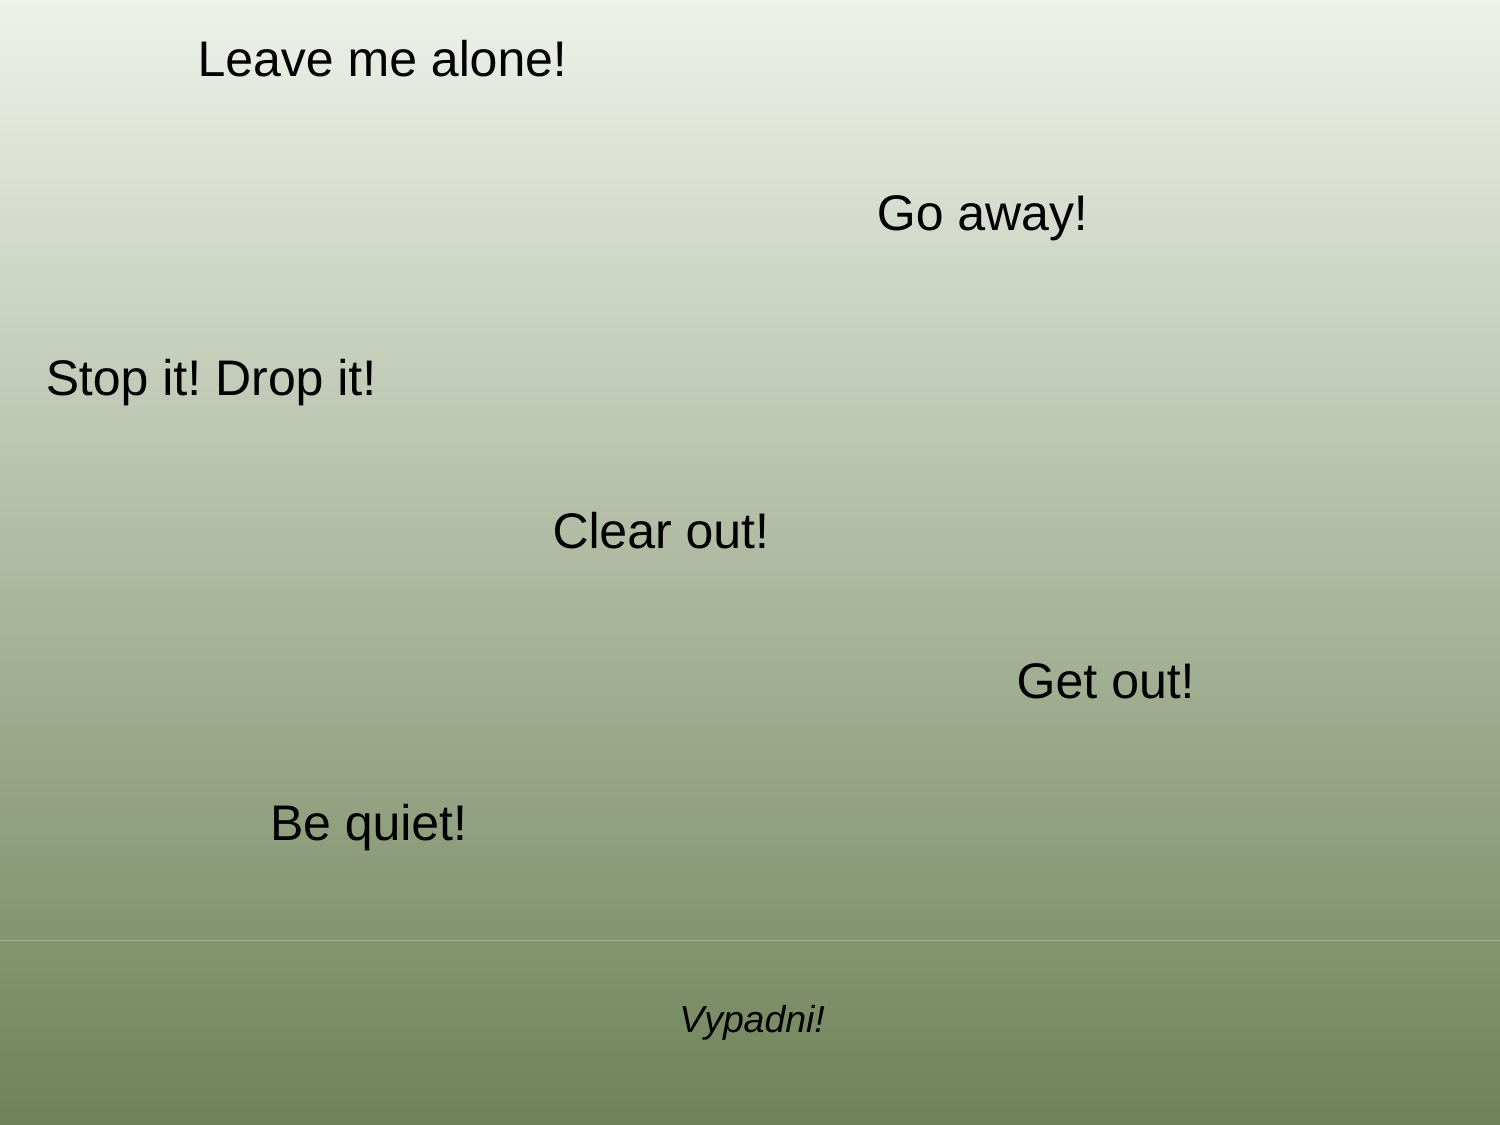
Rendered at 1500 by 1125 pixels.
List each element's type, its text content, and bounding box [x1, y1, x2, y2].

text_box Go away! [862, 172, 1104, 249]
text_box Be quiet! [255, 782, 483, 858]
text_box Clear out! [537, 491, 785, 567]
text_box Leave me alone! [183, 18, 583, 95]
text_box Get out! [1001, 640, 1210, 716]
text_box Stop it! Drop it! [31, 337, 392, 414]
text_box Vypadni! [664, 987, 840, 1049]
